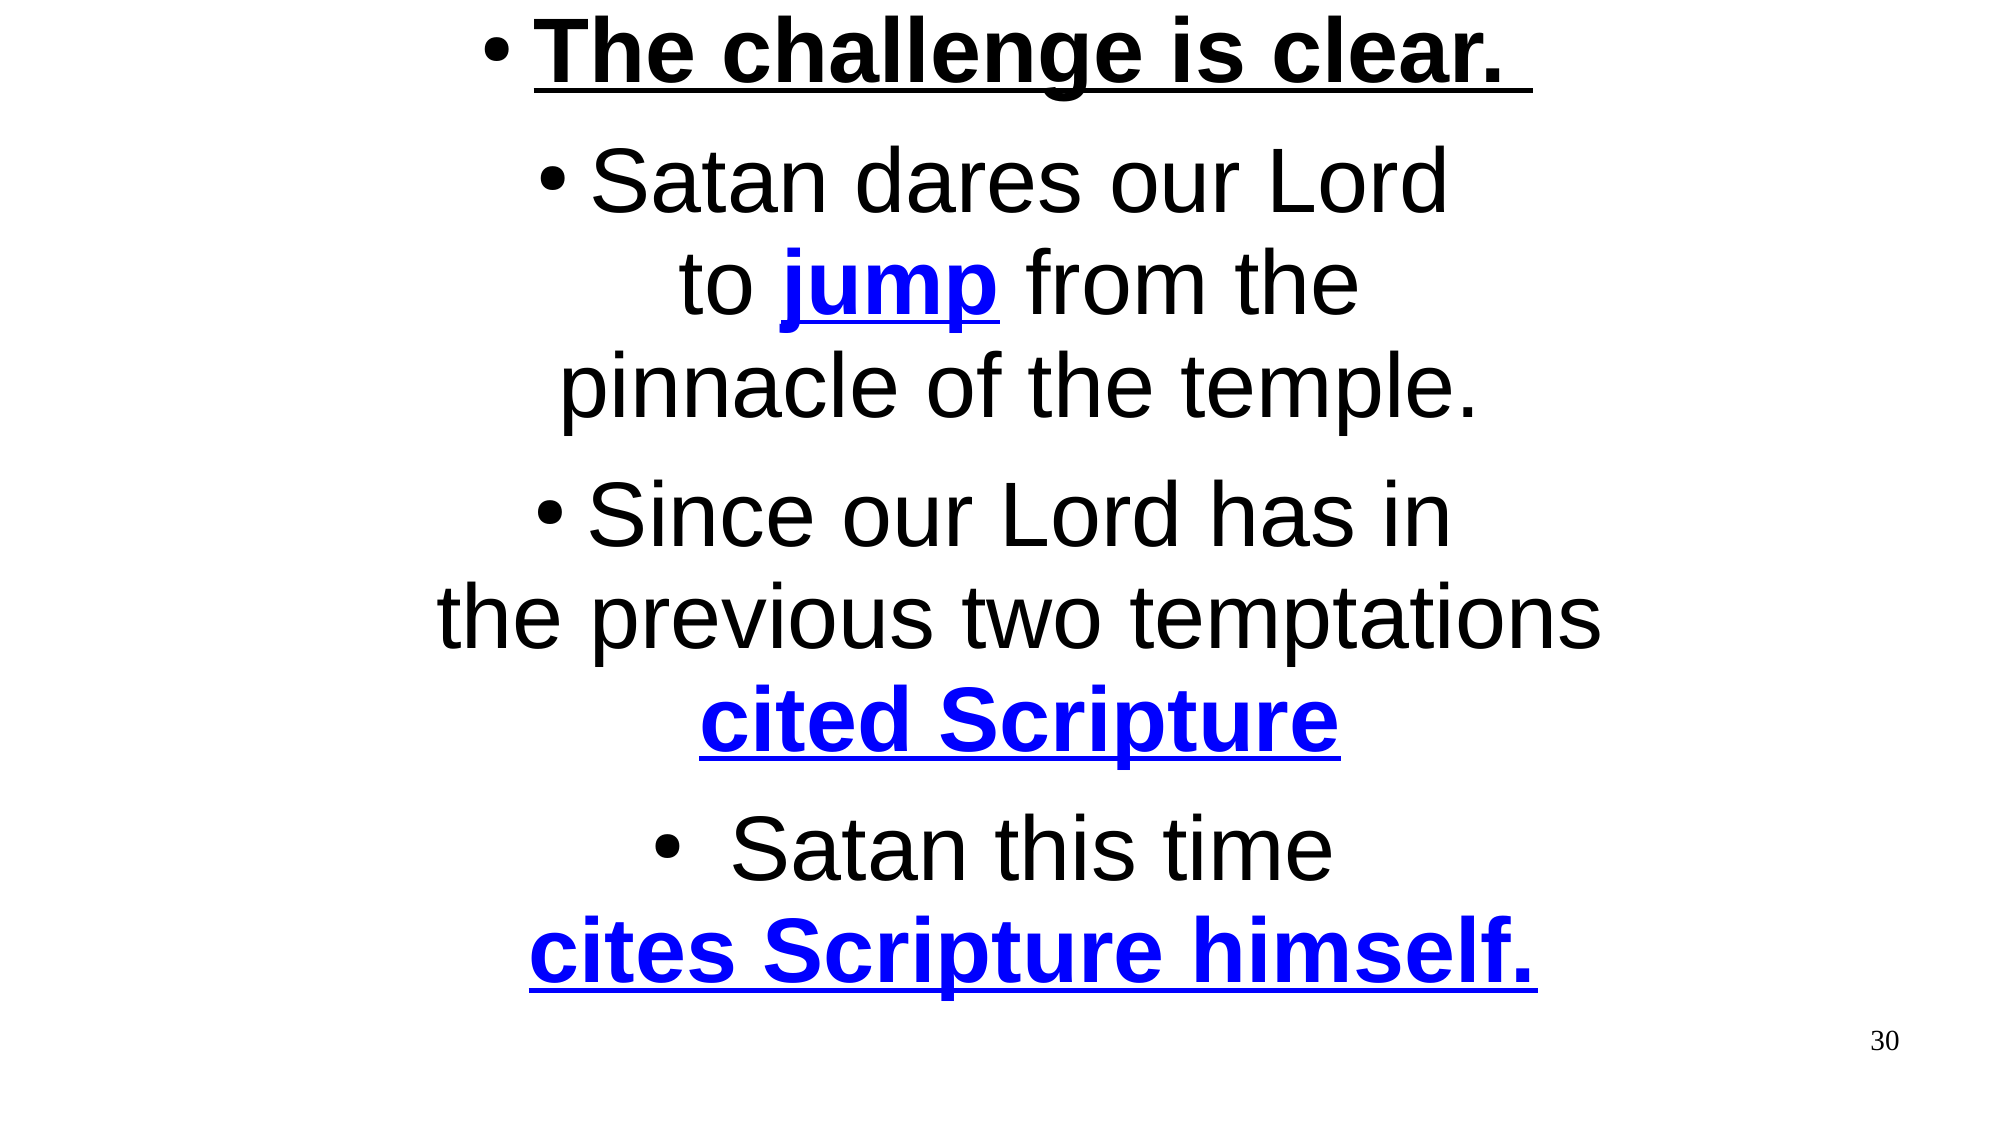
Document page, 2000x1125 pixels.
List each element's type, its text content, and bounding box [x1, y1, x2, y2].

list The challenge is clear. Satan dares our Lord to jump from the pinnacle of the temple. Since our Lord has in the previous two temptations cited Scripture Satan this time cites Scripture himself. [0, 0, 1996, 1123]
